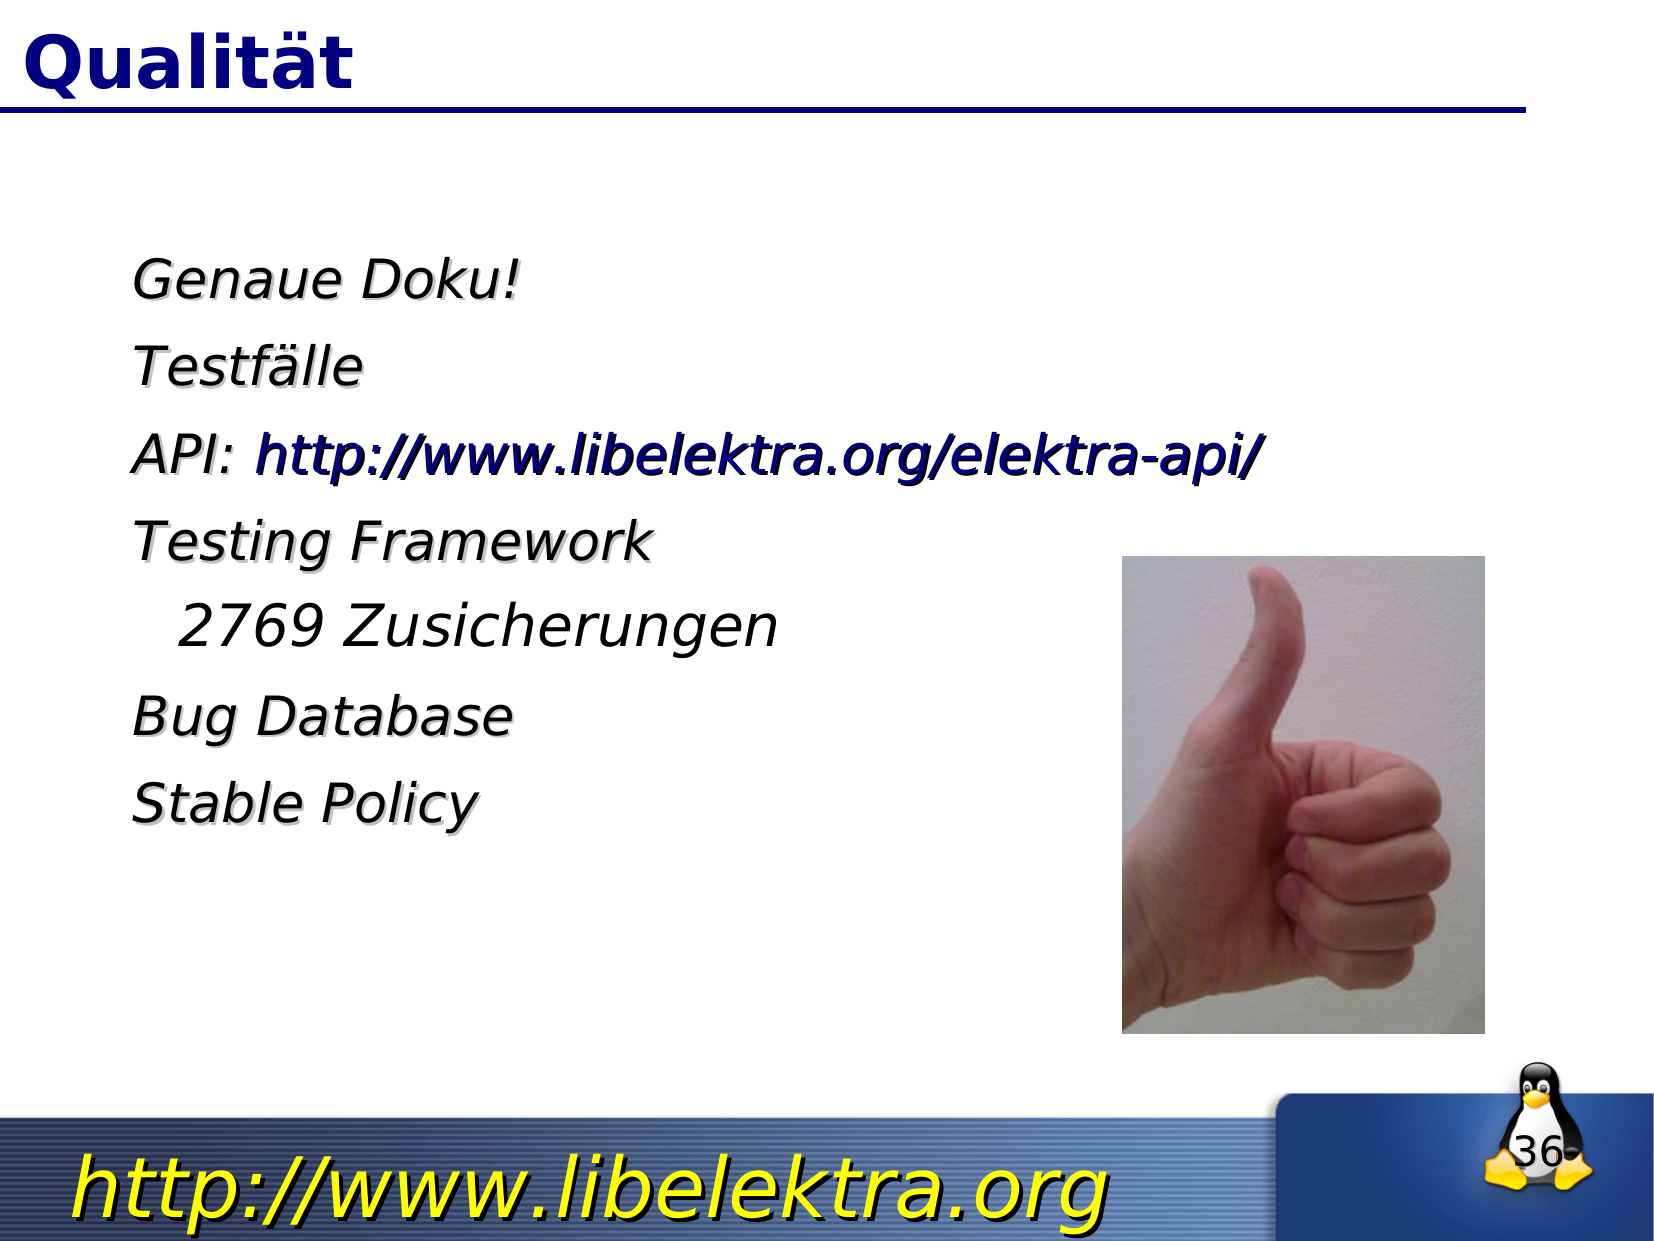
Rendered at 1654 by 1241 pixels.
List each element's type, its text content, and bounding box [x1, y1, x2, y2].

text_box 50 [1312, 1122, 1566, 1178]
picture [0, 1061, 1654, 1241]
text_box Qualität [22, 14, 1611, 111]
list Genaue Doku! Testfälle API: http://www.libelektra.org/elektra-api/ Testing Framework 2769 Zusicherungen Bug Database Stable Policy [118, 236, 1630, 1033]
picture [1122, 556, 1485, 1034]
